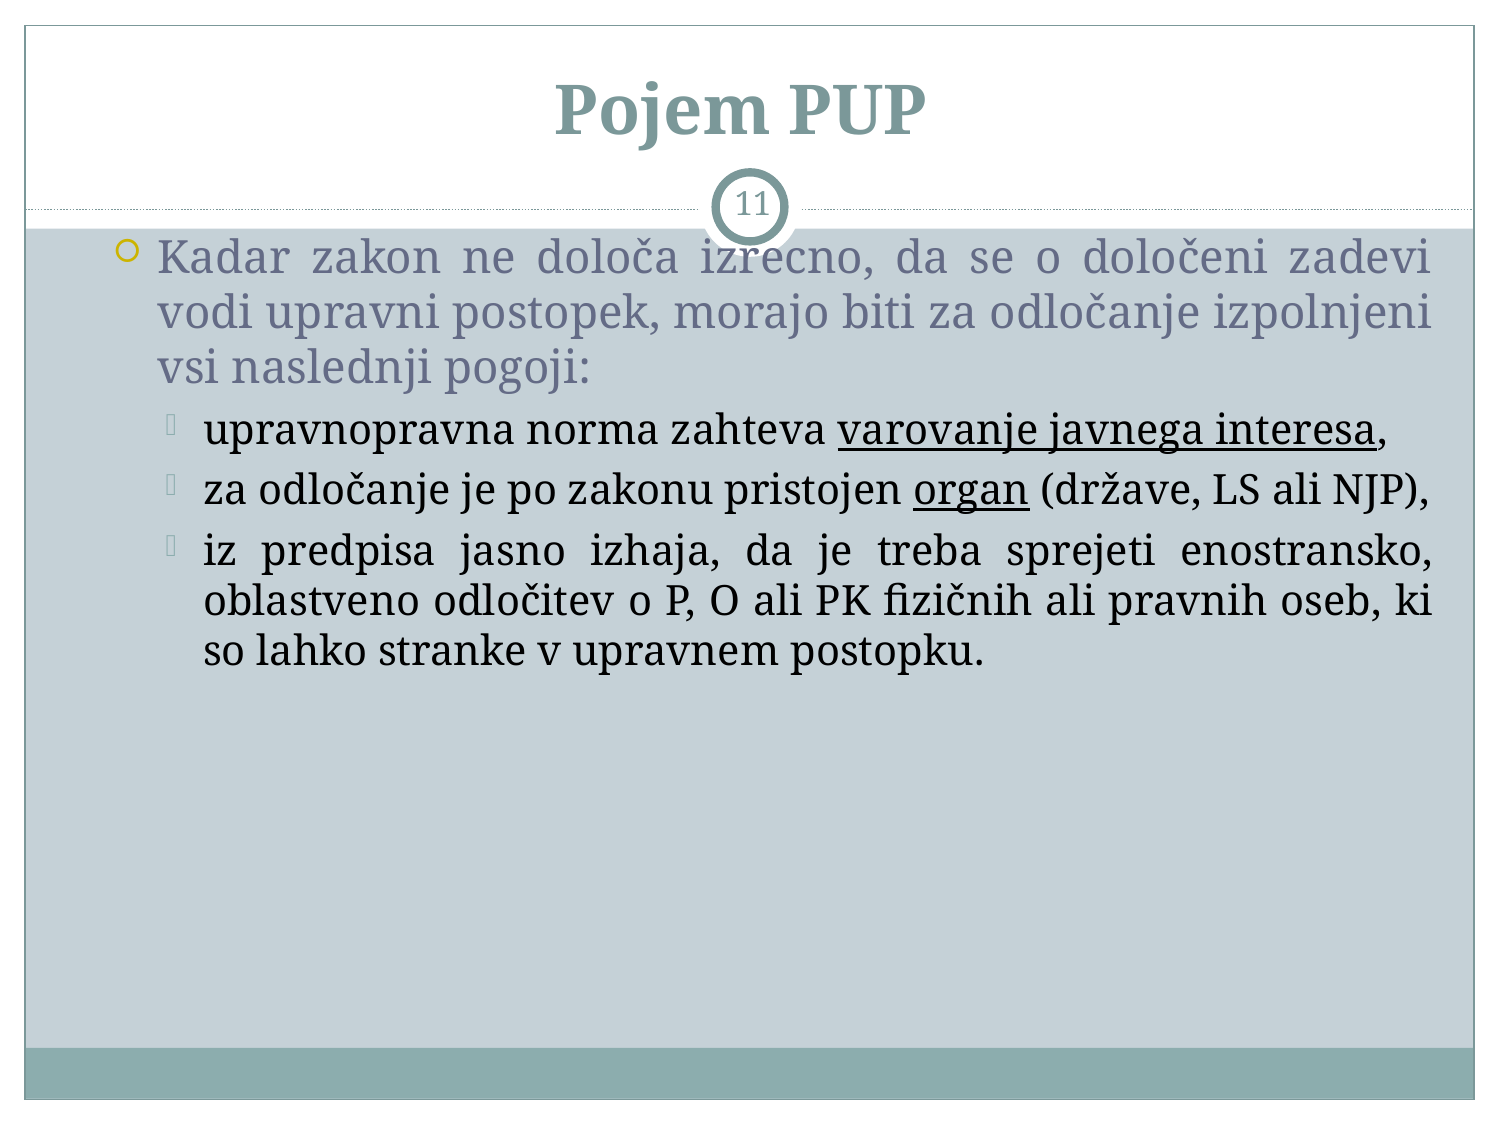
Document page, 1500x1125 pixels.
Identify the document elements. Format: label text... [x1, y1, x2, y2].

list Kadar zakon ne določa izrecno, da se o določeni zadevi vodi upravni postopek, morajo biti za odločanje izpolnjeni vsi naslednji pogoji: upravnopravna norma zahteva varovanje javnega interesa, za odločanje je po zakonu pristojen organ (države, LS ali NJP), iz predpisa jasno izhaja, da je treba sprejeti enostransko, oblastveno odločitev o P, O ali PK fizičnih ali pravnih oseb, ki so lahko stranke v upravnem postopku. [53, 220, 1449, 1035]
title Pojem PUP [41, 30, 1442, 156]
text_box <number> [715, 168, 791, 220]
